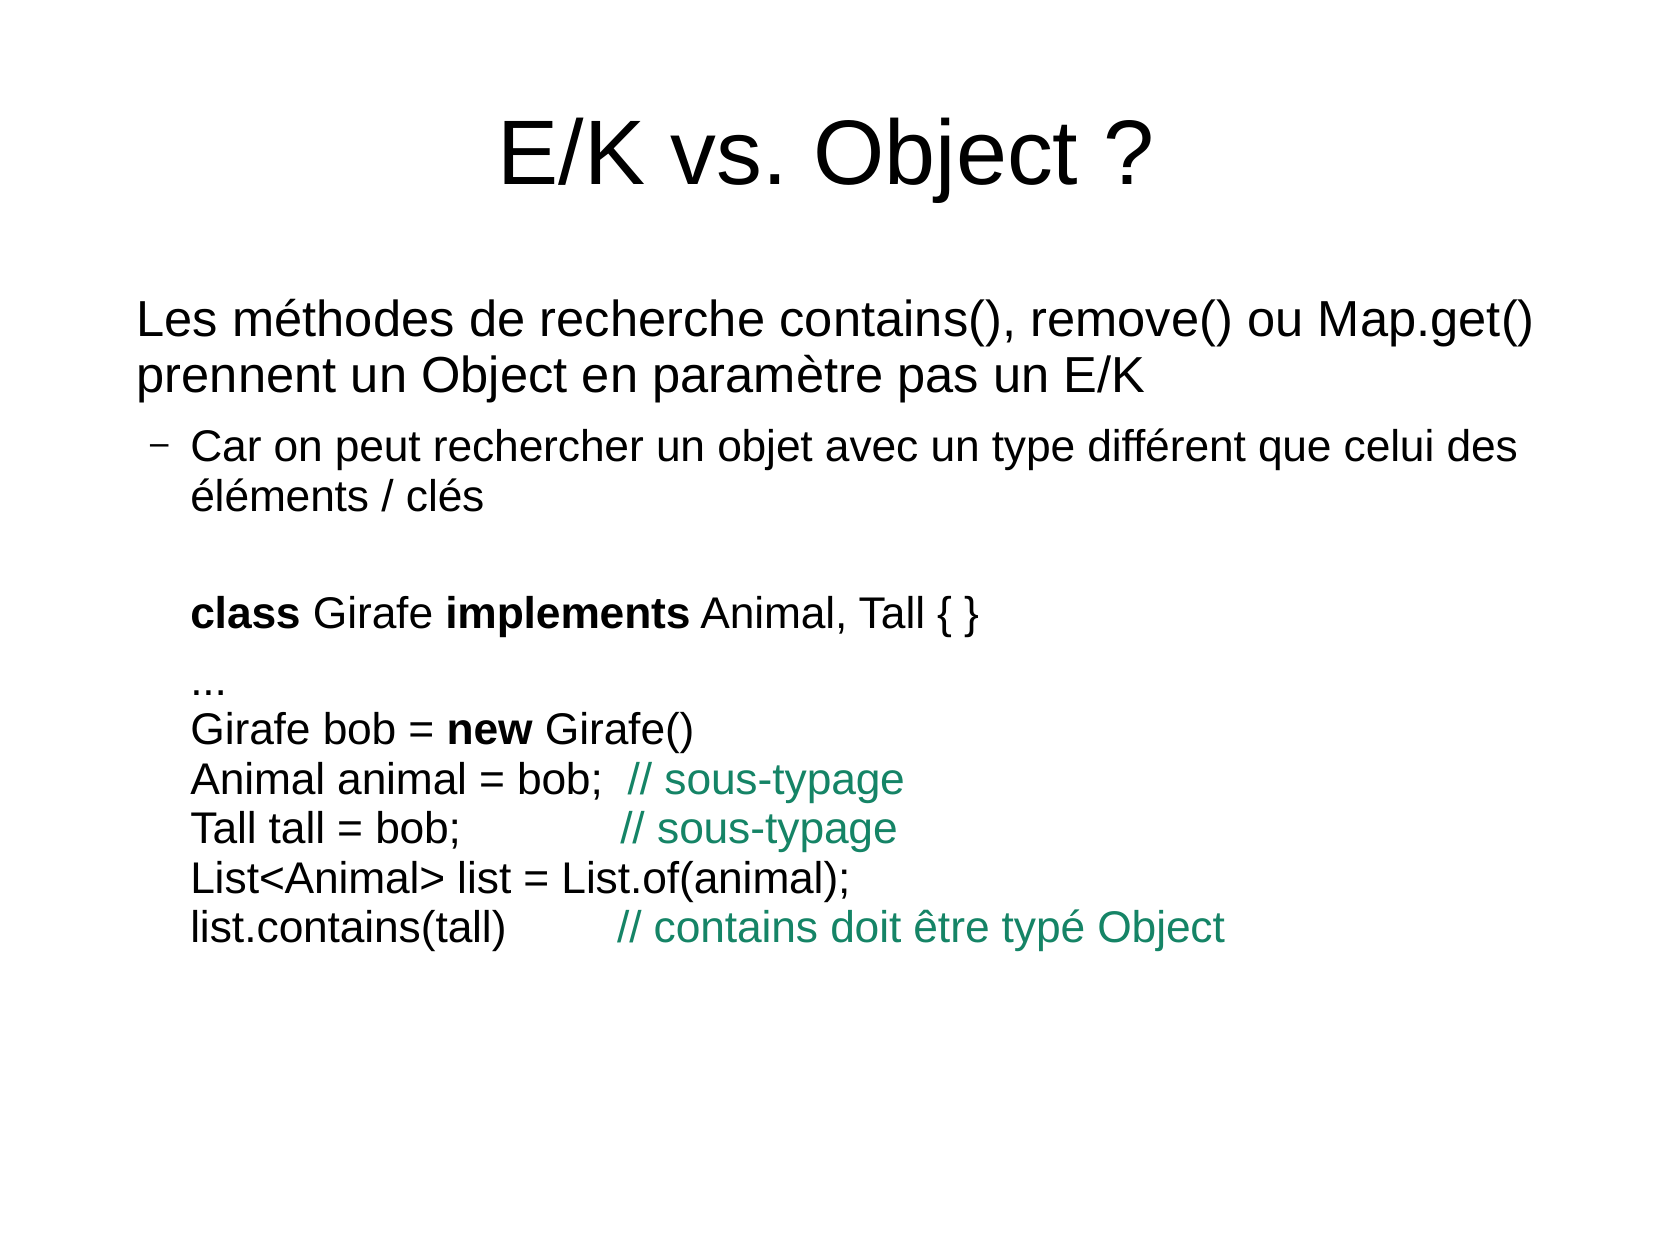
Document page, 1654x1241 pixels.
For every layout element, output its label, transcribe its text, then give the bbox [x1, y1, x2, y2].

list Les méthodes de recherche contains(), remove() ou Map.get() prennent un Object en paramètre pas un E/K Car on peut rechercher un objet avec un type différent que celui des éléments / clés class Girafe implements Animal, Tall { } ... Girafe bob = new Girafe() Animal animal = bob; // sous-typage Tall tall = bob; // sous-typage List<Animal> list = List.of(animal); list.contains(tall) // contains doit être typé Object [82, 290, 1571, 1010]
title E/K vs. Object ? [82, 49, 1571, 257]
